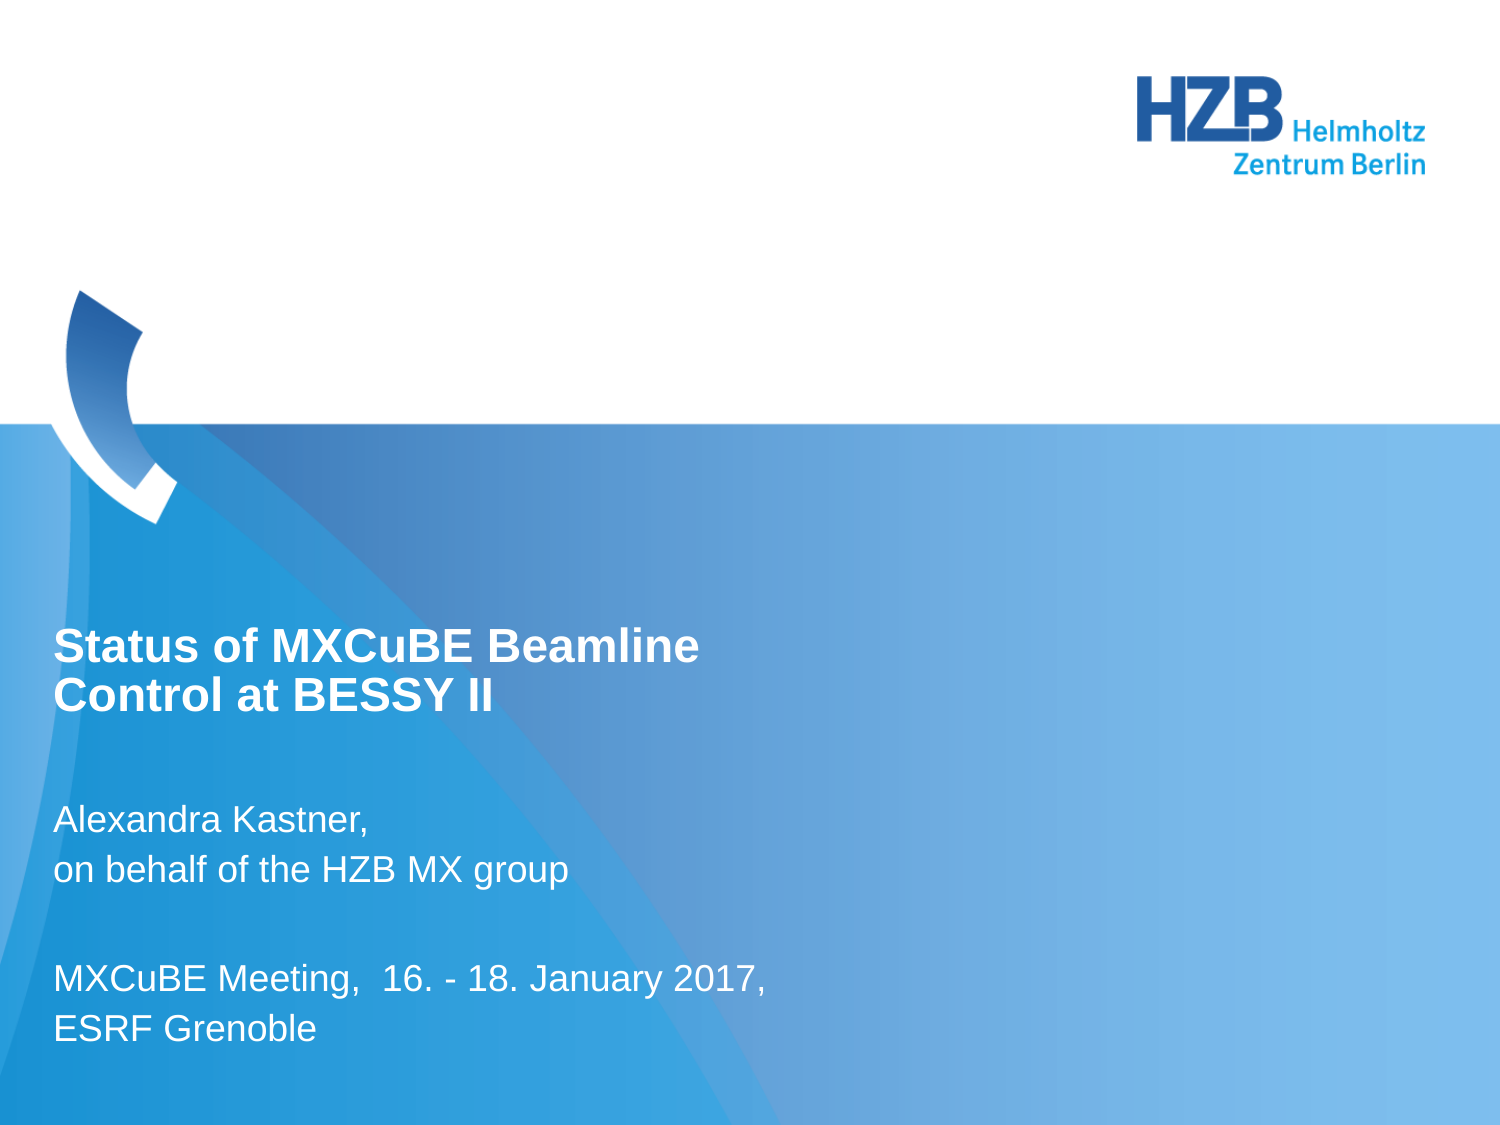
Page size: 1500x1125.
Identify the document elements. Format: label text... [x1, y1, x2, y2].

text_box Status of MXCuBE Beamline Control at BESSY II Alexandra Kastner, on behalf of the HZB MX group MXCuBE Meeting, 16. - 18. January 2017, ESRF Grenoble [53, 621, 1096, 1050]
picture [0, 0, 1500, 1125]
